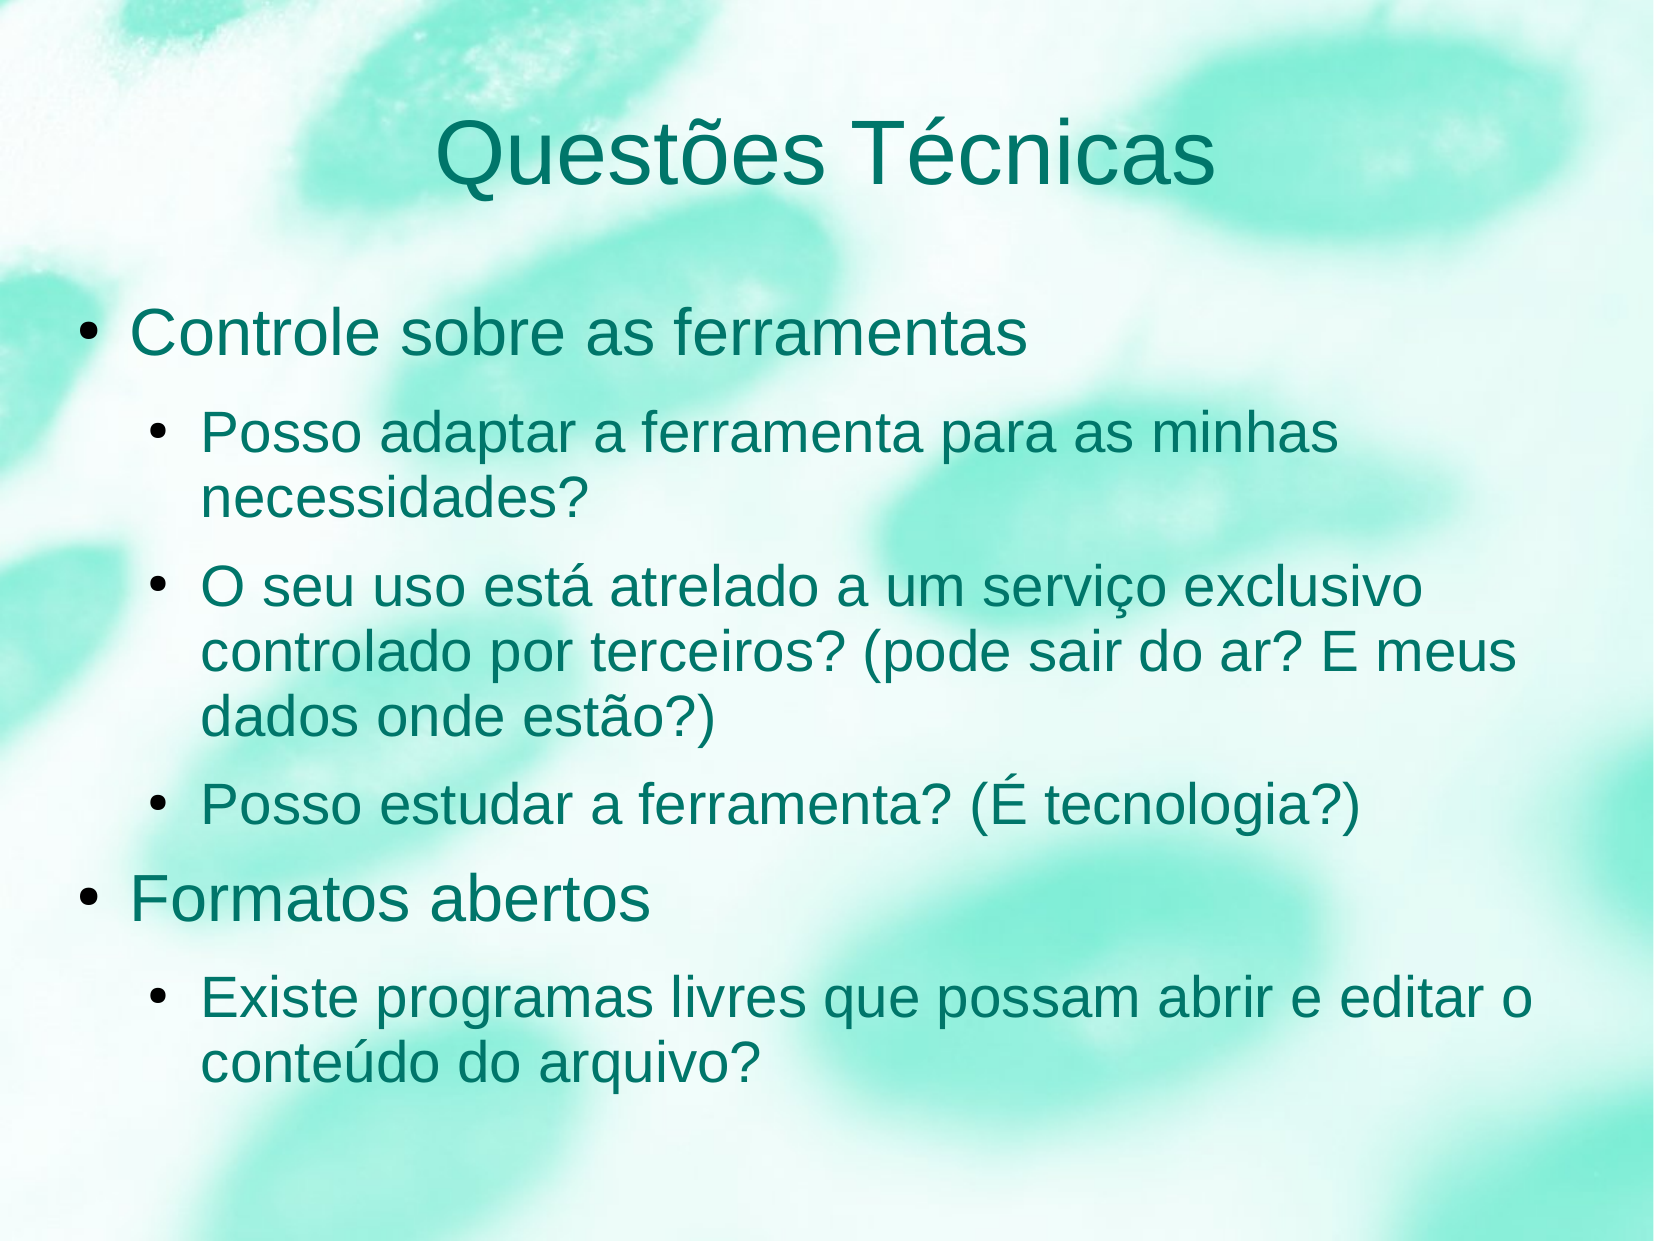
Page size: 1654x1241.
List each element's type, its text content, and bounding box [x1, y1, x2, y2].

list Controle sobre as ferramentas Posso adaptar a ferramenta para as minhas necessidades? O seu uso está atrelado a um serviço exclusivo controlado por terceiros? (pode sair do ar? E meus dados onde estão?) Posso estudar a ferramenta? (É tecnologia?) Formatos abertos Existe programas livres que possam abrir e editar o conteúdo do arquivo? [59, 295, 1548, 1123]
picture [0, 0, 1654, 1241]
title Questões Técnicas [82, 49, 1571, 257]
